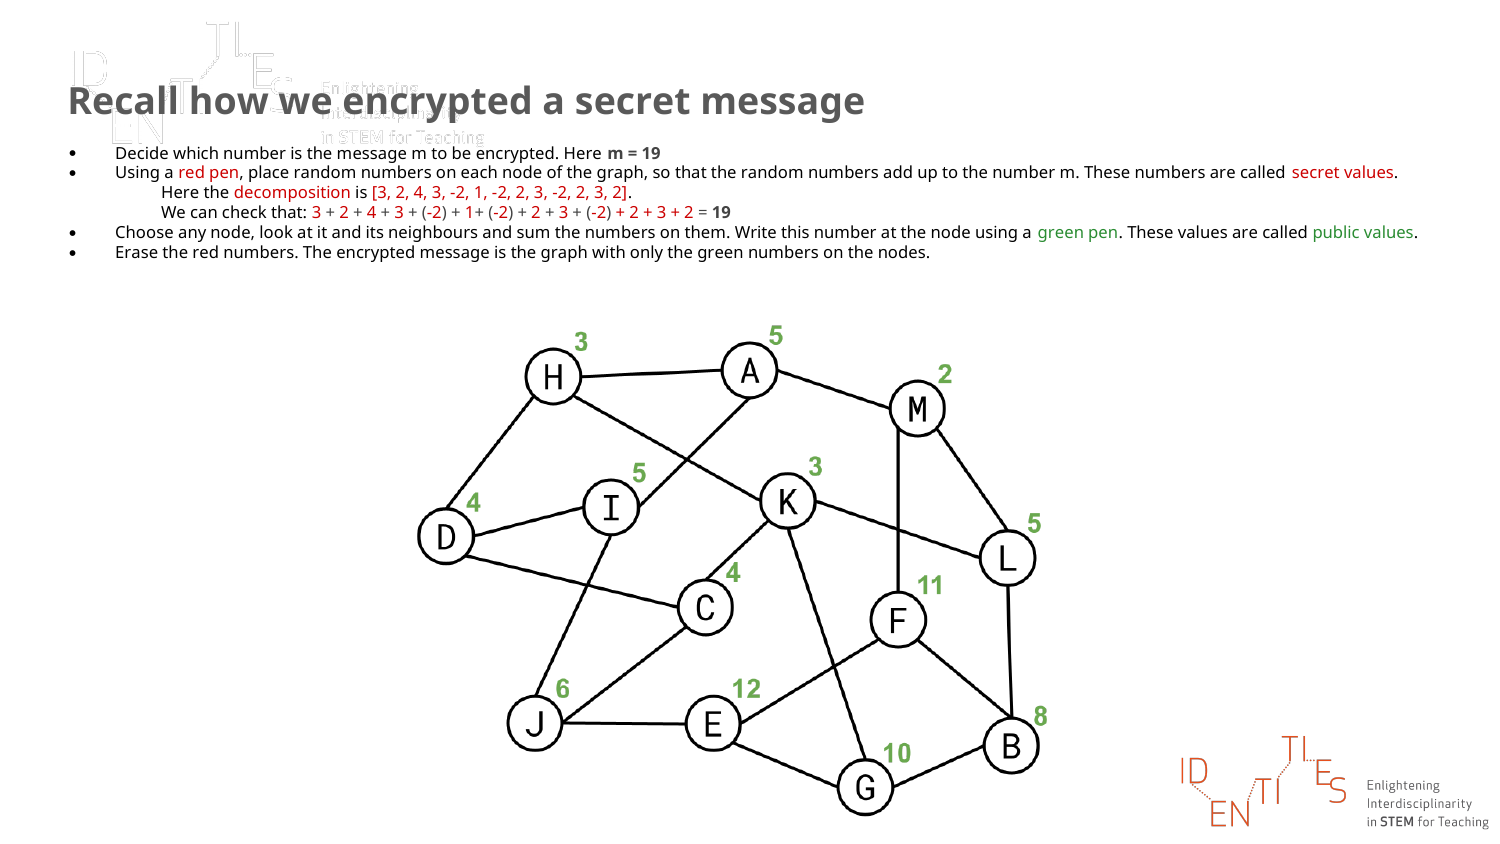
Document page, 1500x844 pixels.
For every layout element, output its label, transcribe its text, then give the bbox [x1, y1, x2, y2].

picture [353, 282, 1104, 844]
text_box Recall how we encrypted a secret message Decide which number is the message m to be encrypted. Here m = 19 Using a red pen, place random numbers on each node of the graph, so that the random numbers add up to the number m. These numbers are called secret values. Here the decomposition is [3, 2, 4, 3, -2, 1, -2, 2, 3, -2, 2, 3, 2]. We can check that: 3 + 2 + 4 + 3 + (-2) + 1+ (-2) + 2 + 3 + (-2) + 2 + 3 + 2 = 19 Choose any node, look at it and its neighbours and sum the numbers on them. Write this number at the node using a green pen. These values are called public values. Erase the red numbers. The encrypted message is the graph with only the green numbers on the nodes. [52, 65, 1448, 699]
picture [1181, 733, 1489, 832]
picture [71, 18, 485, 65]
